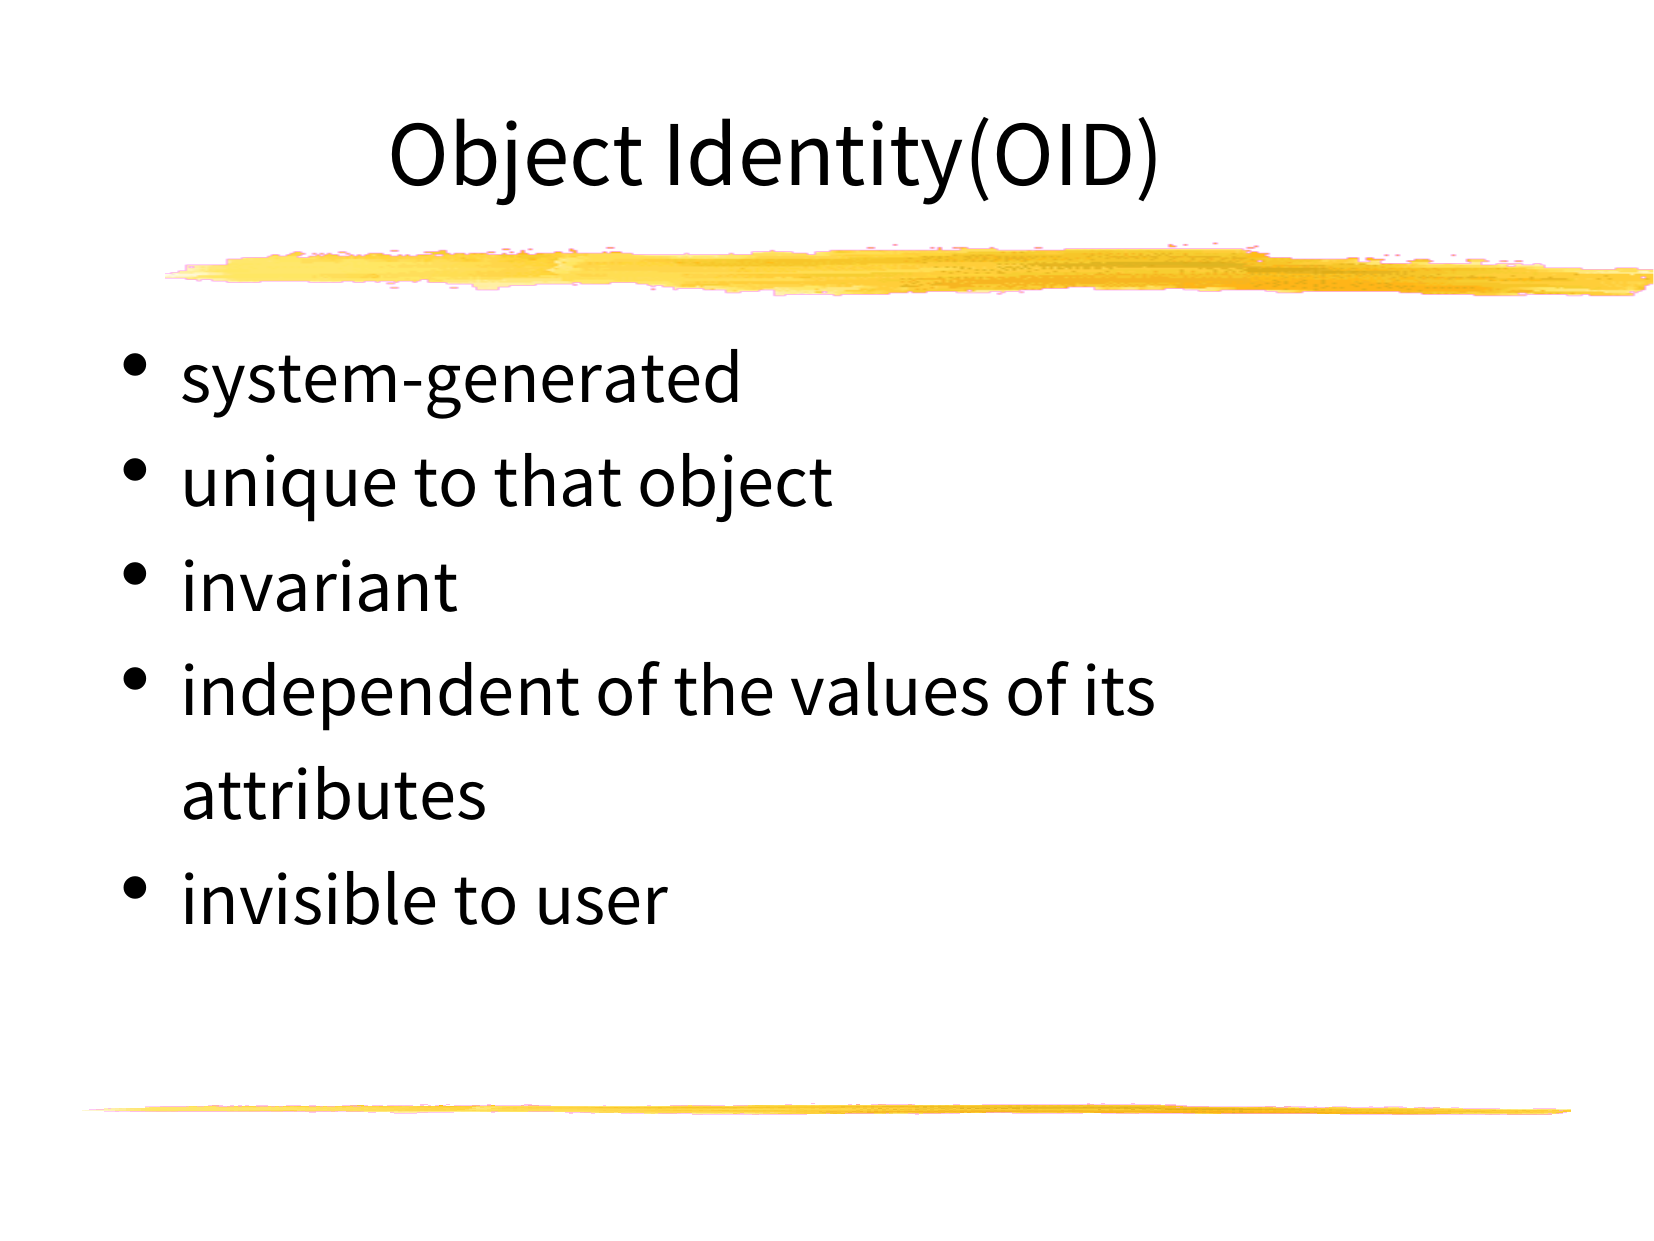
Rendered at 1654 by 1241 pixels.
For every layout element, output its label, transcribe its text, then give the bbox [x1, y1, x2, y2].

title Object Identity(OID) [73, 39, 1479, 249]
list system-generated unique to that object invariant independent of the values of its attributes invisible to user [124, 316, 1530, 1061]
picture [82, 1102, 1571, 1117]
picture [165, 237, 1654, 308]
